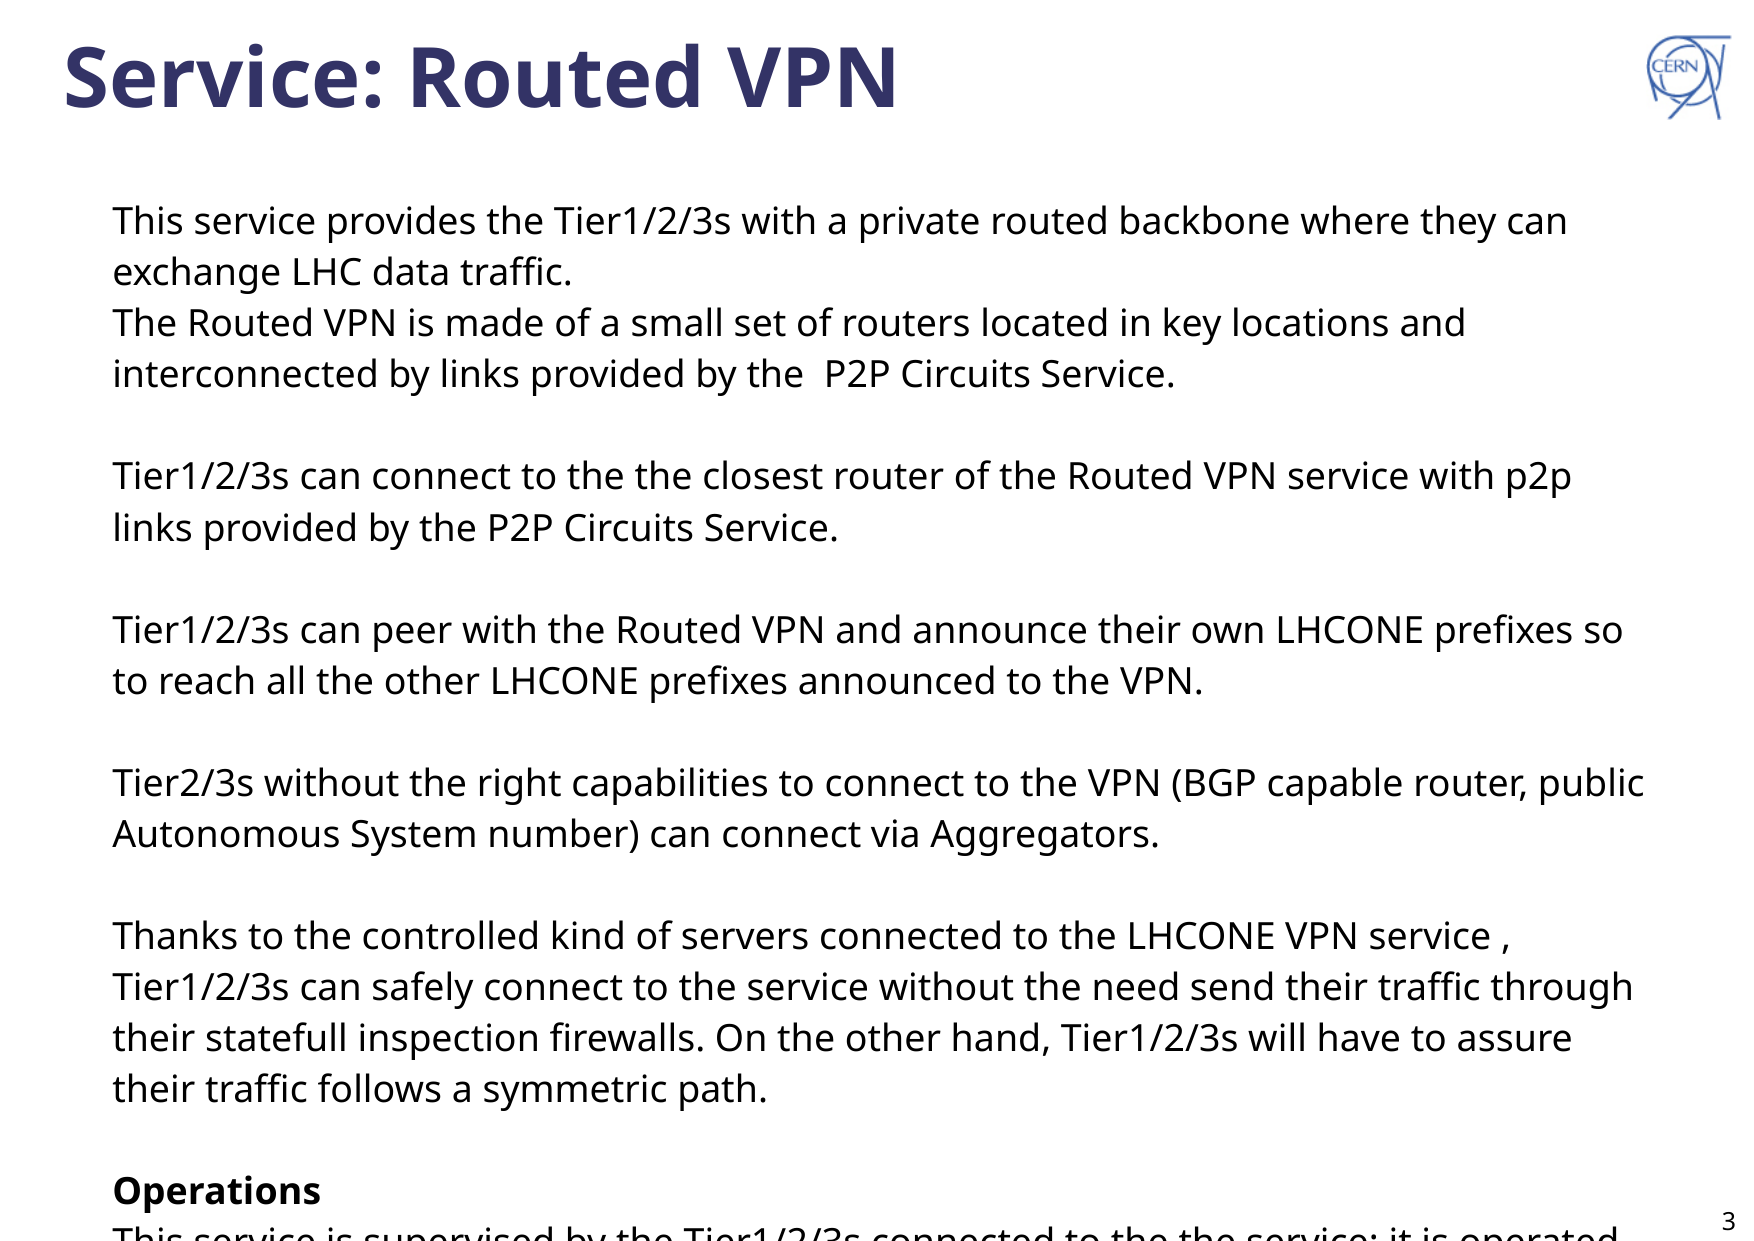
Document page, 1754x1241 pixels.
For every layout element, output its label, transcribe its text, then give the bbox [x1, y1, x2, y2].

title Service: Routed VPN [63, 0, 1621, 166]
text_box This service provides the Tier1/2/3s with a private routed backbone where they can exchange LHC data traffic. The Routed VPN is made of a small set of routers located in key locations and interconnected by links provided by the P2P Circuits Service. Tier1/2/3s can connect to the the closest router of the Routed VPN service with p2p links provided by the P2P Circuits Service. Tier1/2/3s can peer with the Routed VPN and announce their own LHCONE prefixes so to reach all the other LHCONE prefixes announced to the VPN. Tier2/3s without the right capabilities to connect to the VPN (BGP capable router, public Autonomous System number) can connect via Aggregators. Thanks to the controlled kind of servers connected to the LHCONE VPN service , Tier1/2/3s can safely connect to the service without the need send their traffic through their statefull inspection firewalls. On the other hand, Tier1/2/3s will have to assure their traffic follows a symmetric path. Operations This service is supervised by the Tier1/2/3s connected to the the service; it is operated by the LHCONE NOC. [97, 187, 1662, 1241]
picture [1646, 34, 1732, 120]
